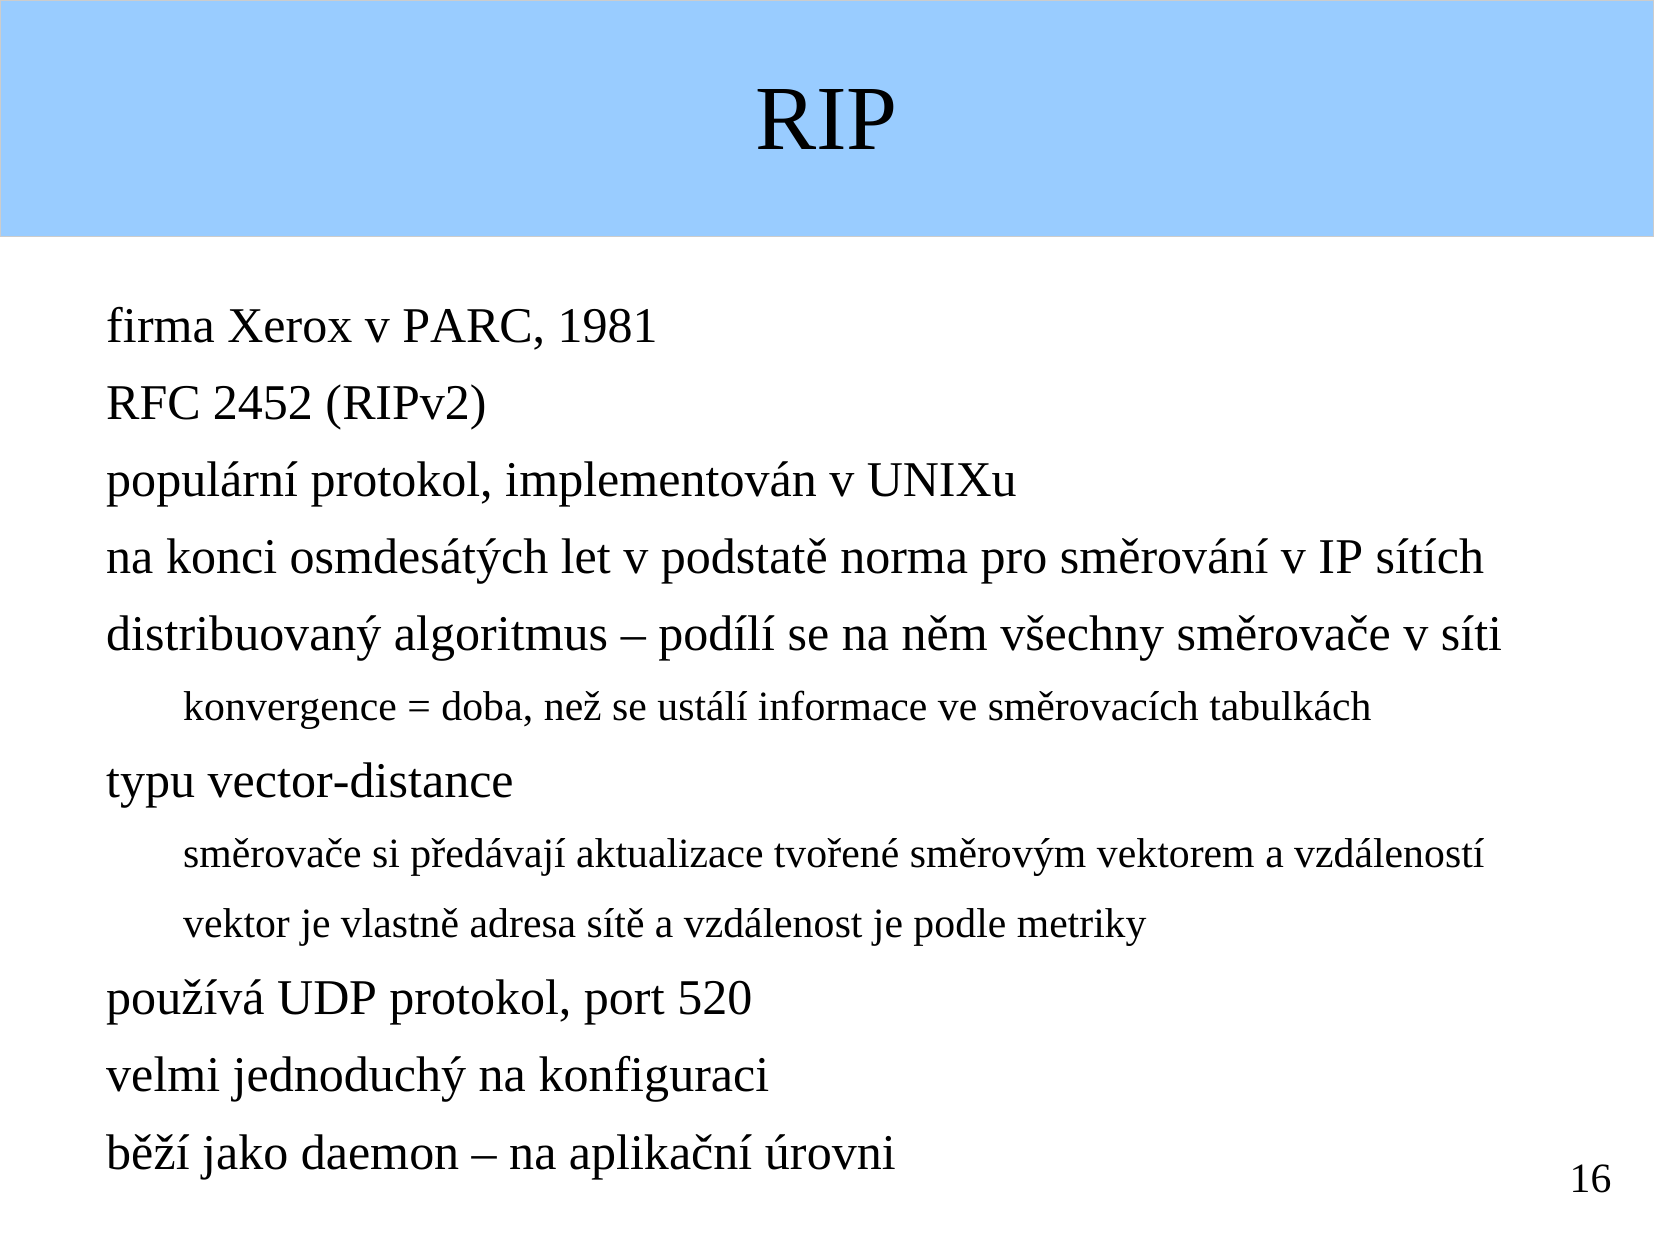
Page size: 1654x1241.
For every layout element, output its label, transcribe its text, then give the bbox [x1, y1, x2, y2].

title RIP [0, 0, 1654, 237]
list firma Xerox v PARC, 1981 RFC 2452 (RIPv2) populární protokol, implementován v UNIXu na konci osmdesátých let v podstatě norma pro směrování v IP sítích distribuovaný algoritmus – podílí se na něm všechny směrovače v síti konvergence = doba, než se ustálí informace ve směrovacích tabulkách typu vector-distance směrovače si předávají aktualizace tvořené směrovým vektorem a vzdáleností vektor je vlastně adresa sítě a vzdálenost je podle metriky používá UDP protokol, port 520 velmi jednoduchý na konfiguraci běží jako daemon – na aplikační úrovni [88, 297, 1565, 1180]
